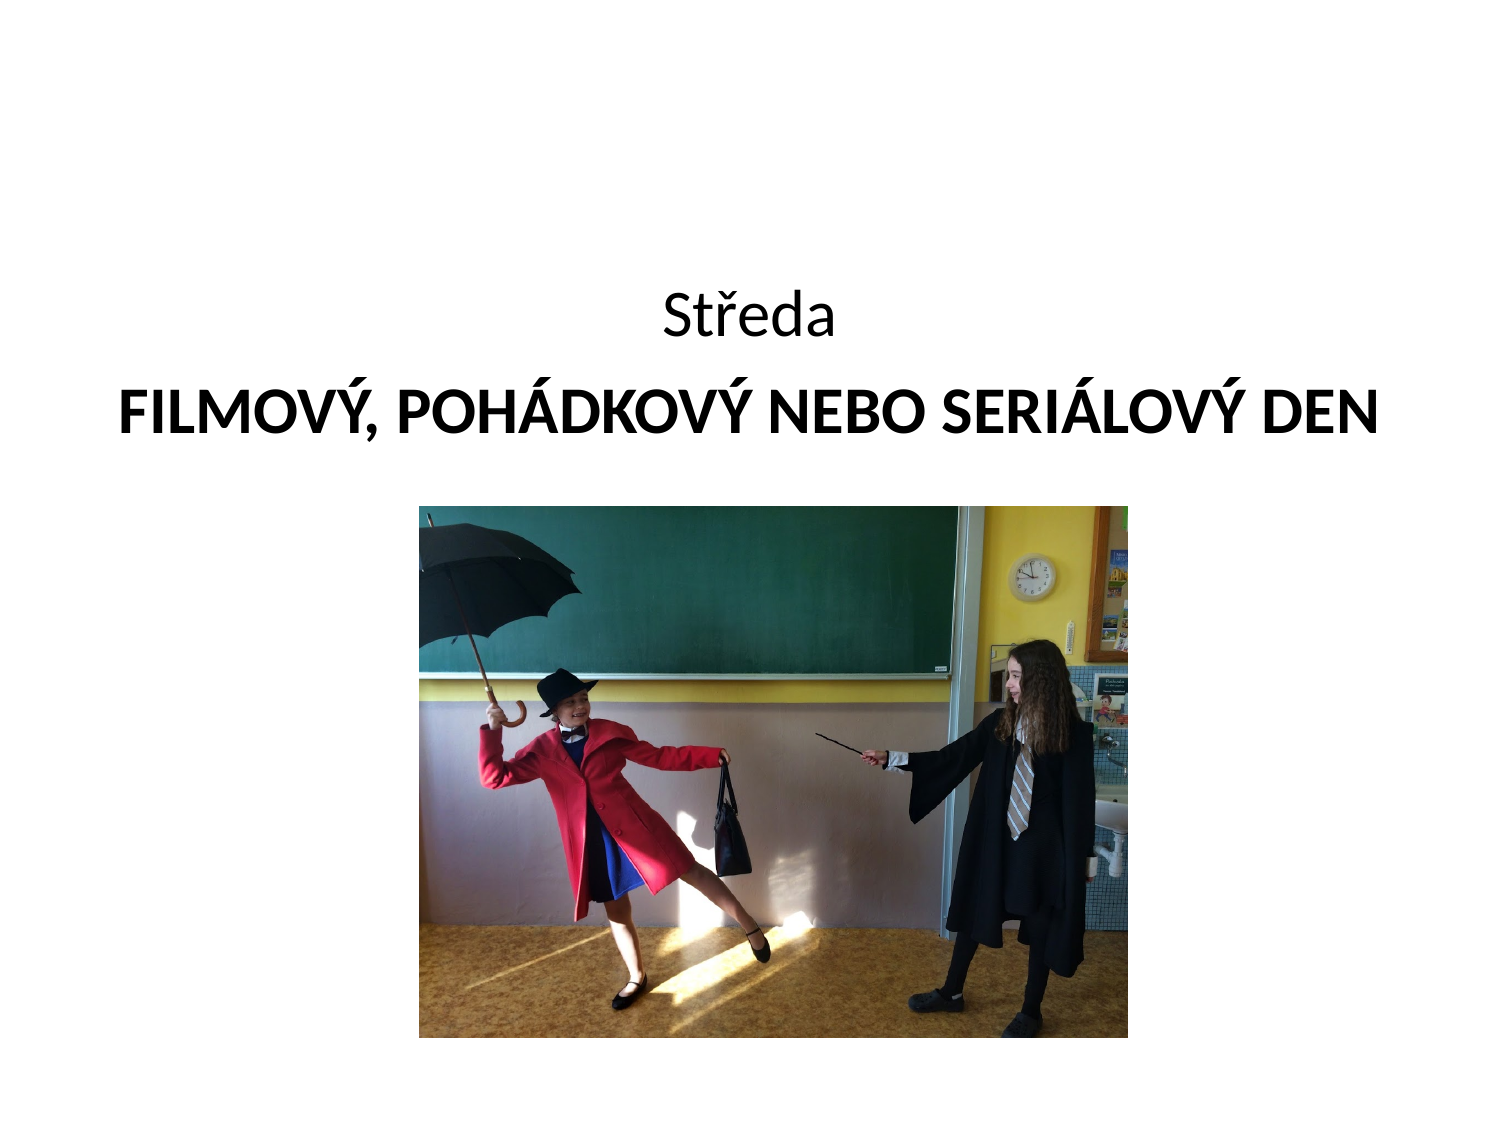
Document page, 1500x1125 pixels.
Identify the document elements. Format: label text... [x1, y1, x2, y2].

list Středa FILMOVÝ, POHÁDKOVÝ NEBO SERIÁLOVÝ DEN [75, 262, 1426, 1005]
picture [419, 506, 1128, 1038]
